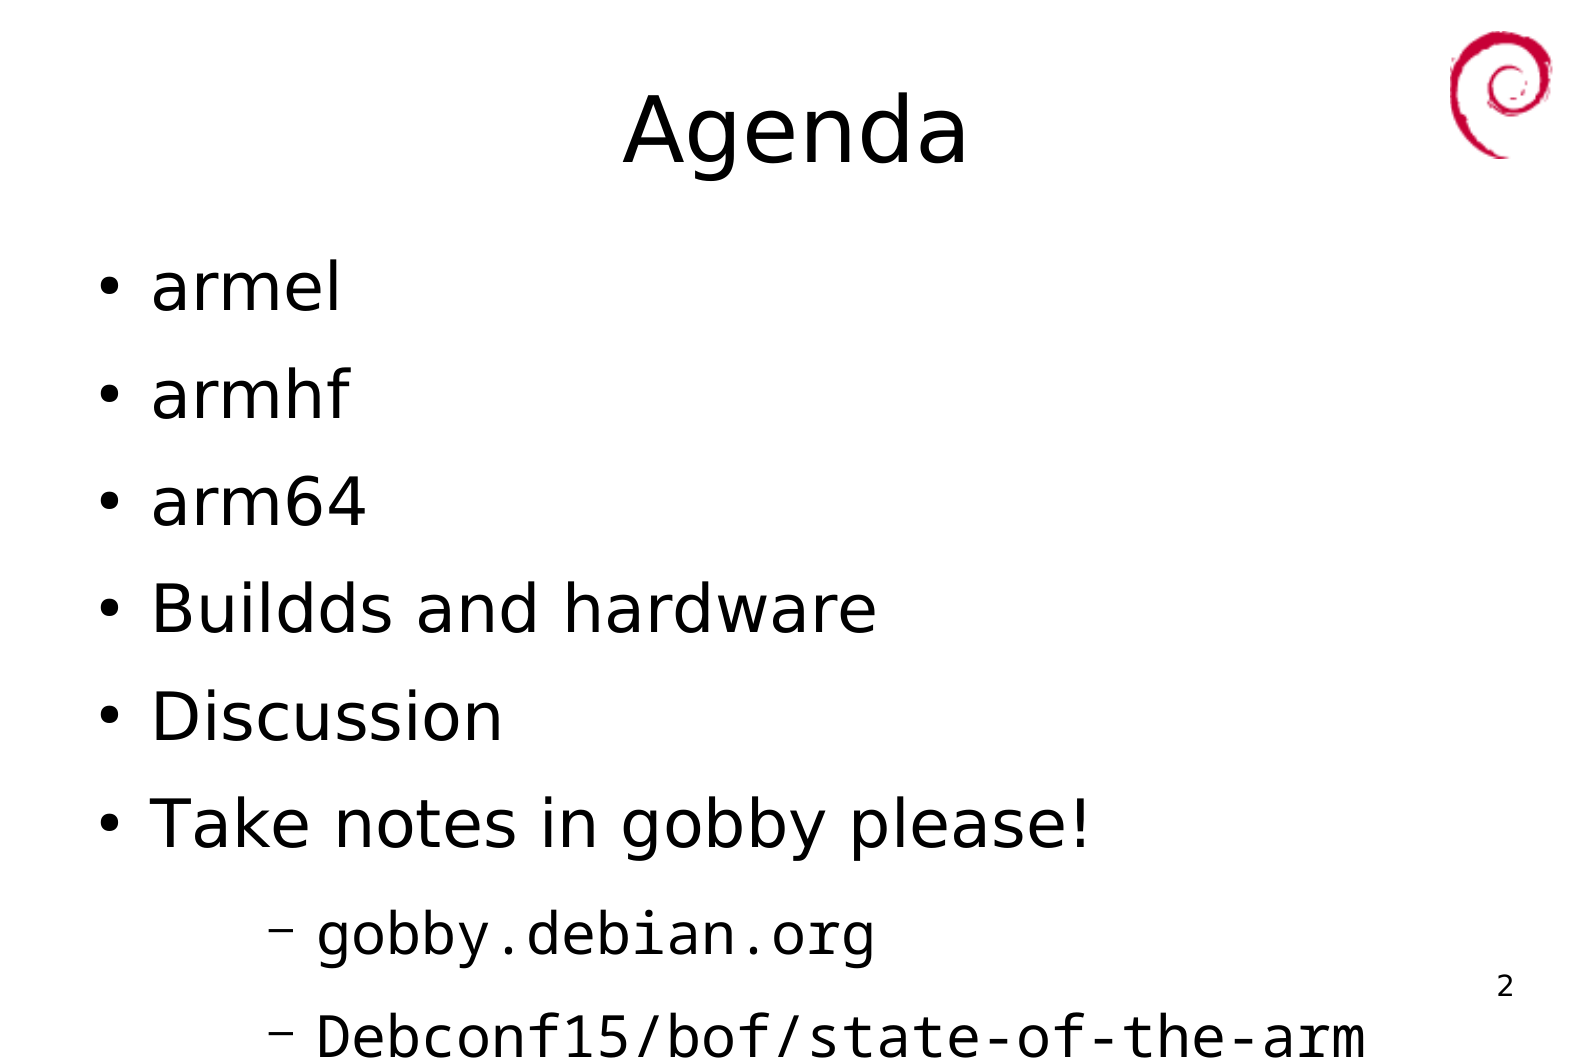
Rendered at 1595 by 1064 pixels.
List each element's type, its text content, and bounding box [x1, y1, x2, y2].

list armel armhf arm64 Buildds and hardware Discussion Take notes in gobby please! gobby.debian.org Debconf15/bof/state-of-the-arm [79, 248, 1515, 1052]
title Agenda [79, 49, 1515, 213]
picture [1450, 31, 1555, 159]
